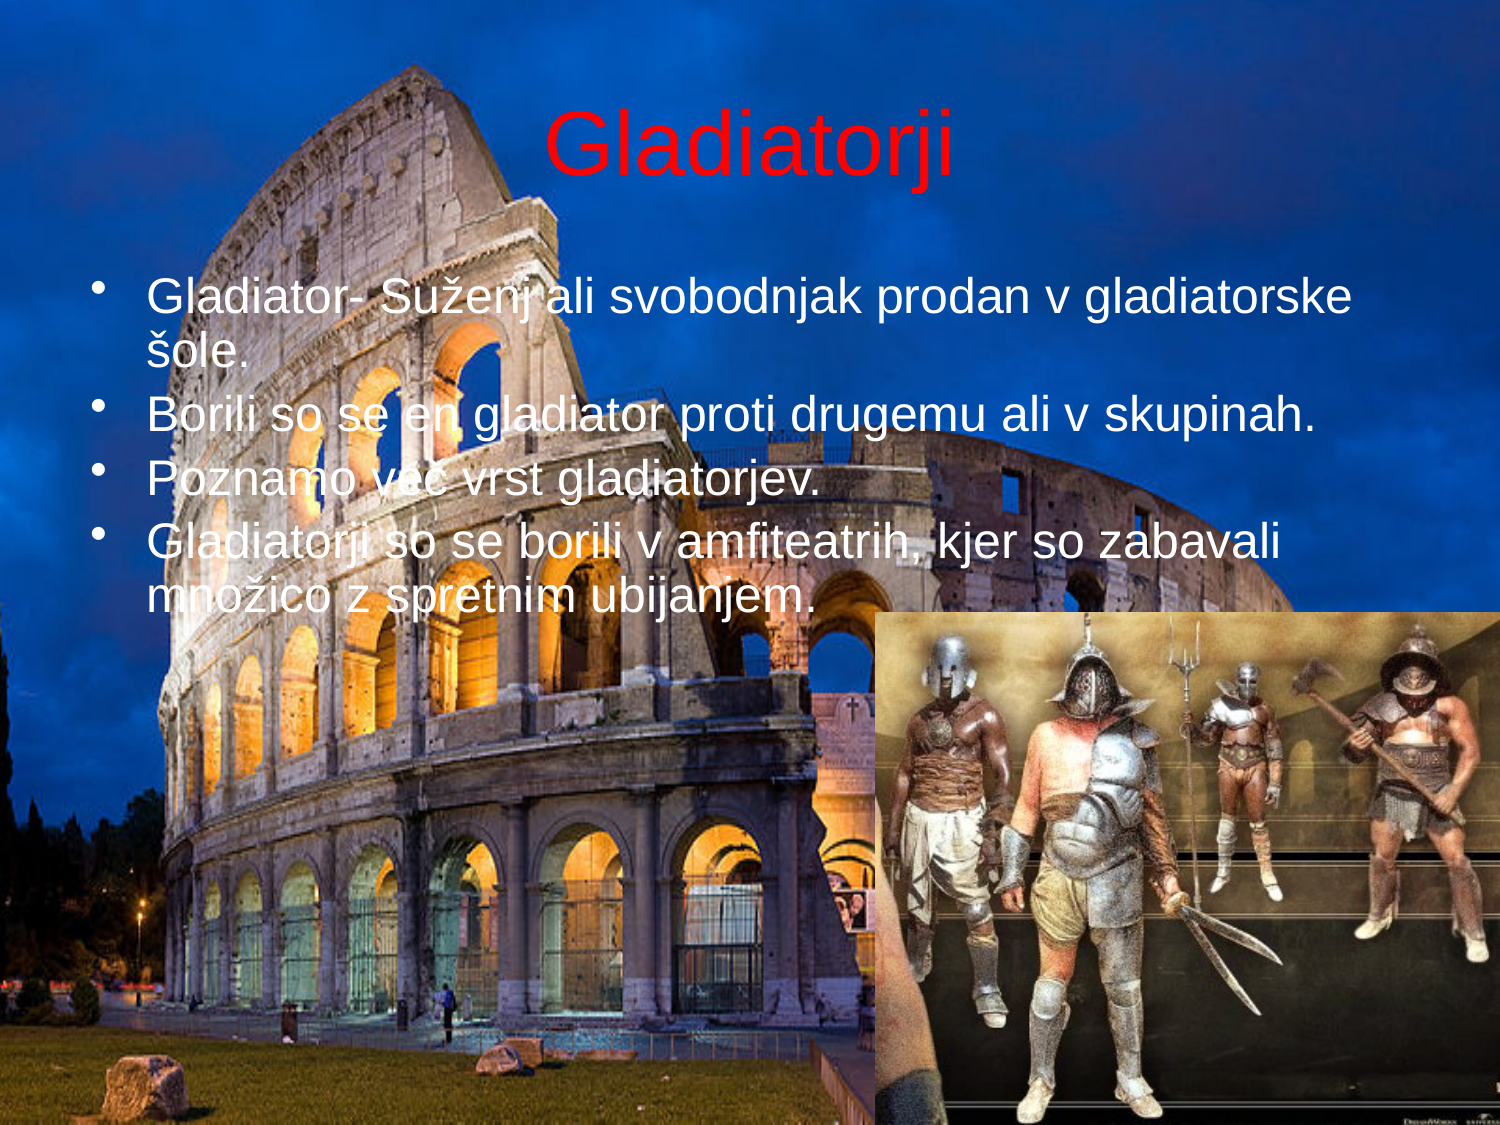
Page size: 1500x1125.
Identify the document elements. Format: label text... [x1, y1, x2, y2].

picture [0, 0, 1500, 1125]
list Gladiator- Suženj ali svobodnjak prodan v gladiatorske šole. Borili so se en gladiator proti drugemu ali v skupinah. Poznamo več vrst gladiatorjev. Gladiatorji so se borili v amfiteatrih, kjer so zabavali množico z spretnim ubijanjem. [75, 262, 1425, 650]
title Gladiatorji [75, 45, 1425, 233]
